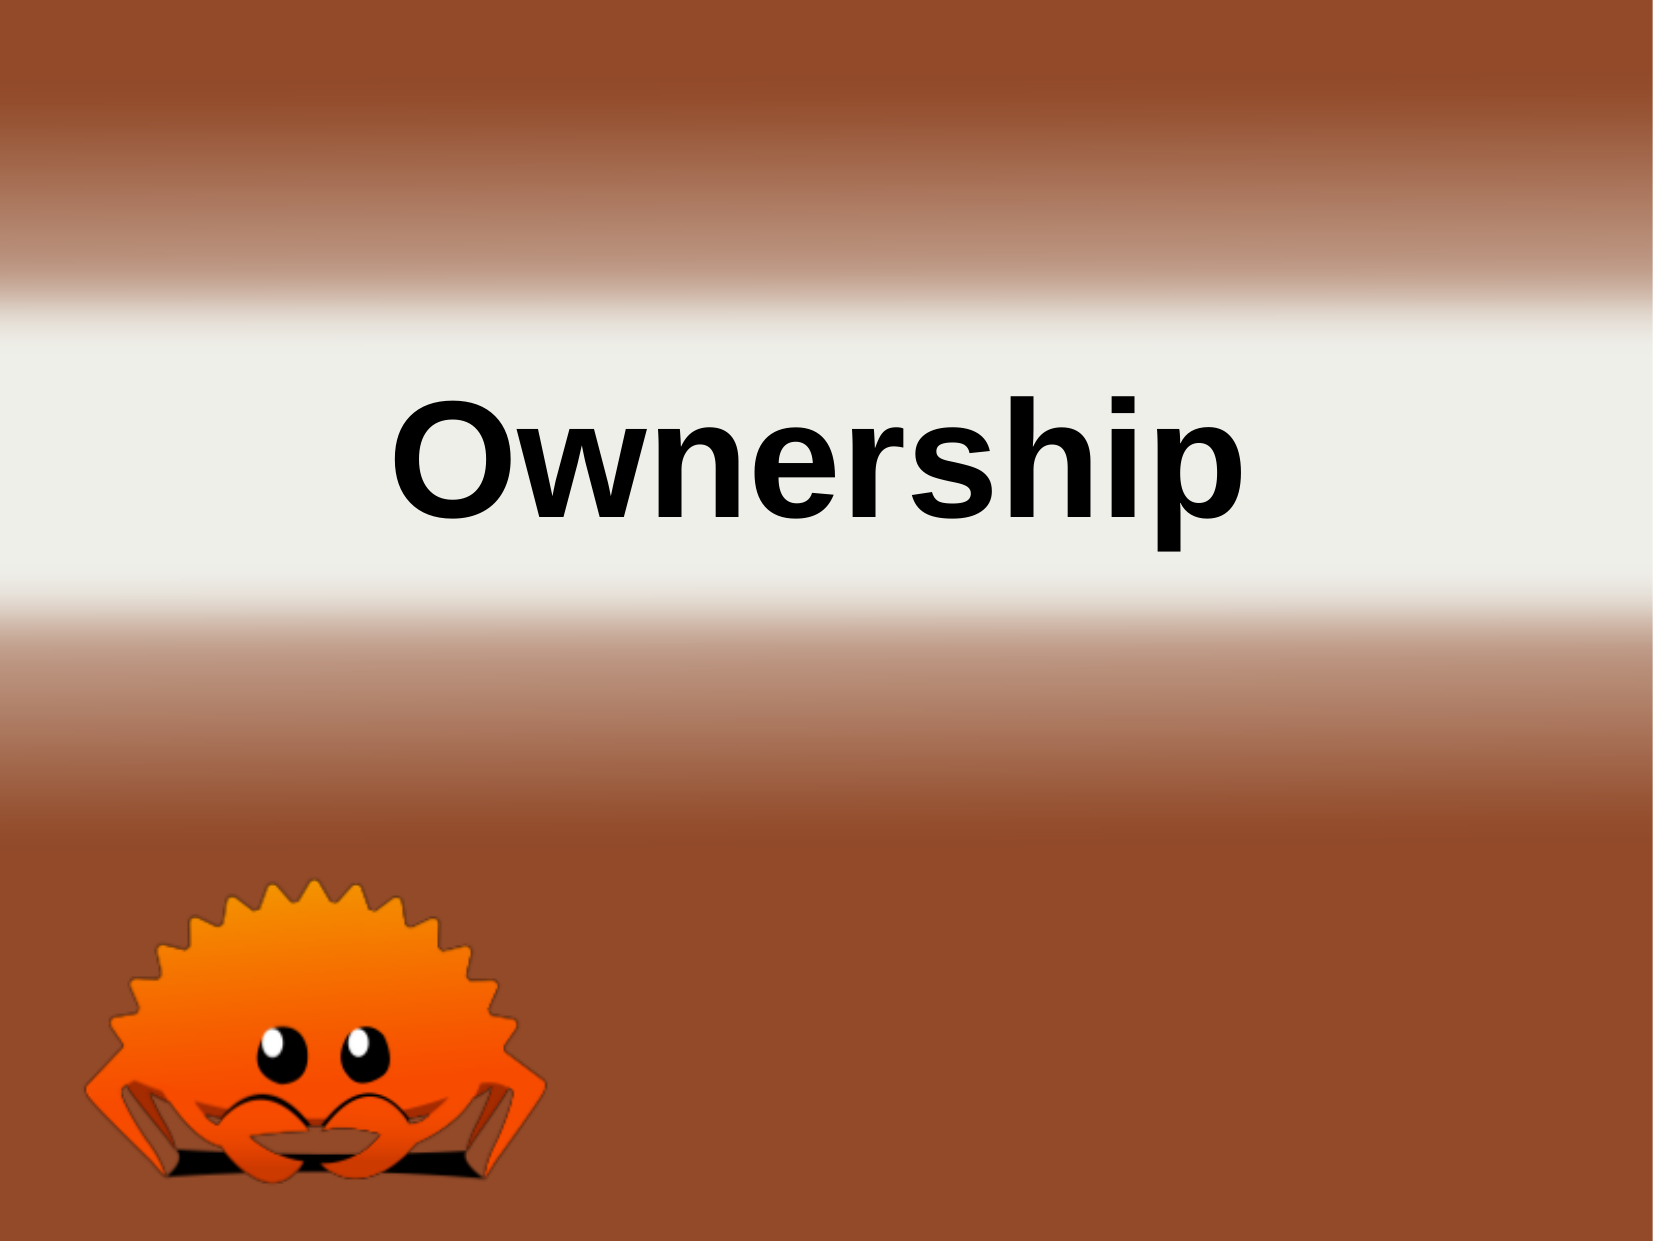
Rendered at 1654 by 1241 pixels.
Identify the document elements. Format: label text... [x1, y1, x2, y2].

picture [0, 0, 1653, 1241]
subtitle Ownership [75, 0, 1563, 935]
